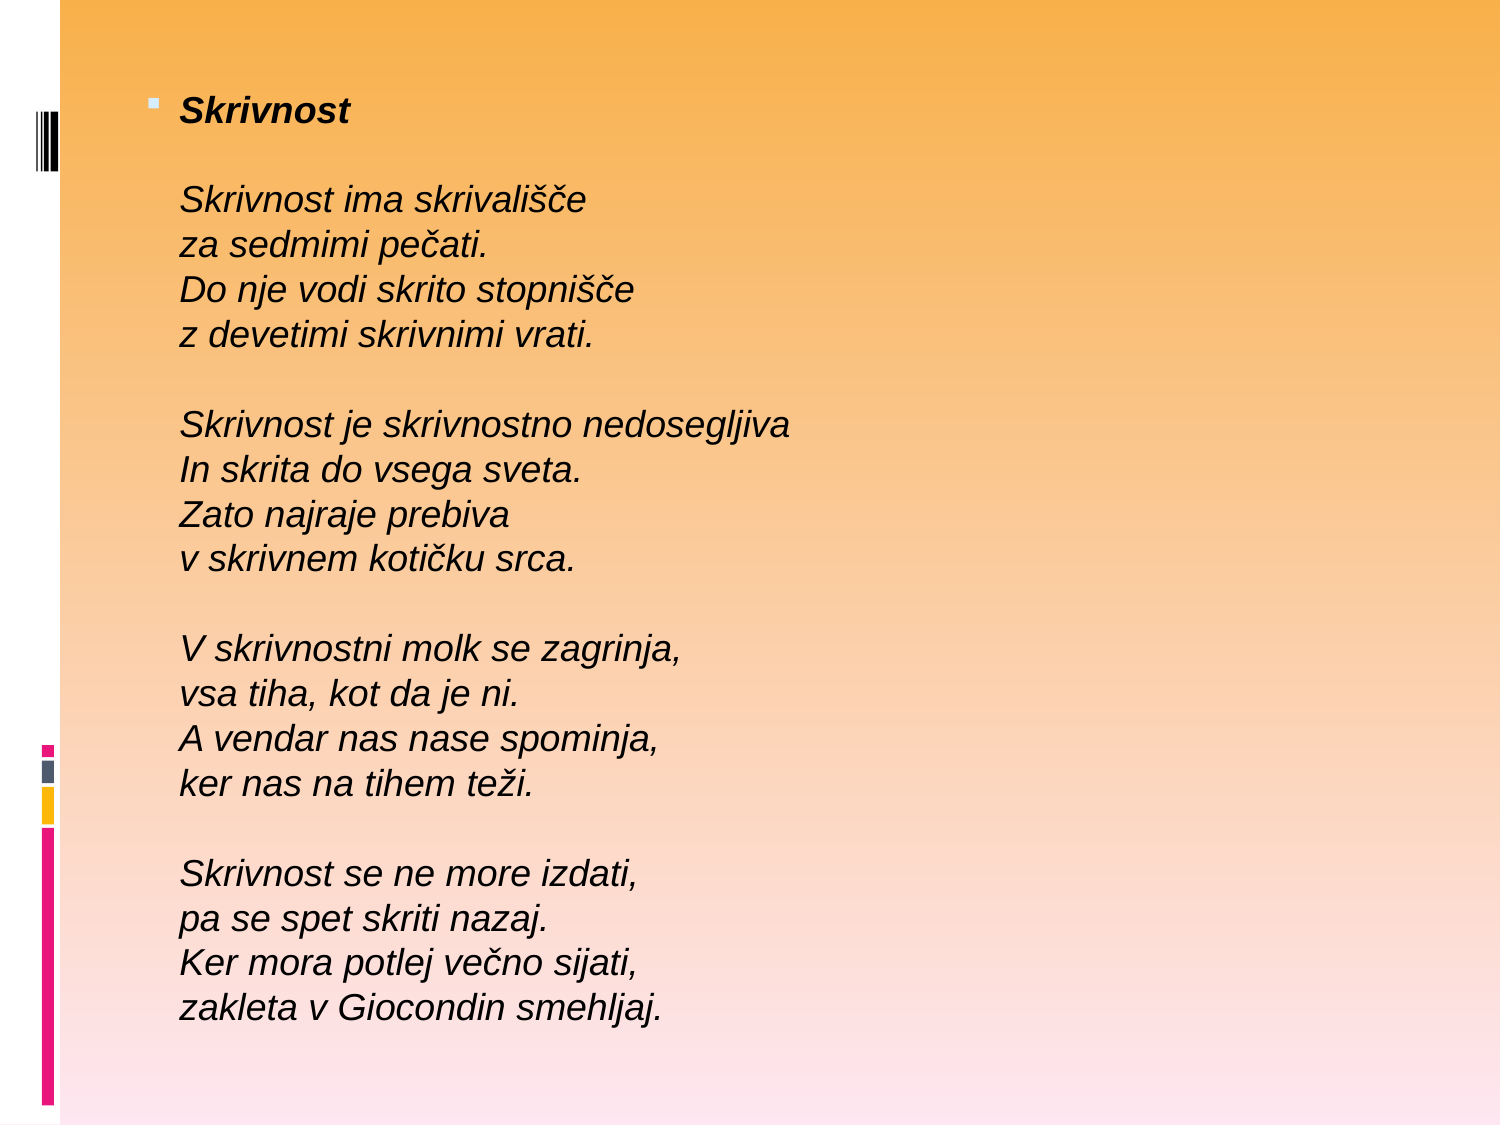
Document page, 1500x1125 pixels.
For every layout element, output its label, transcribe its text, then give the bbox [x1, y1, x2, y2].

list Skrivnost Skrivnost ima skrivališče za sedmimi pečati. Do nje vodi skrito stopnišče z devetimi skrivnimi vrati. Skrivnost je skrivnostno nedosegljiva In skrita do vsega sveta. Zato najraje prebiva v skrivnem kotičku srca. V skrivnostni molk se zagrinja, vsa tiha, kot da je ni. A vendar nas nase spominja, ker nas na tihem teži. Skrivnost se ne more izdati, pa se spet skriti nazaj. Ker mora potlej večno sijati, zakleta v Giocondin smehljaj. [123, 78, 1399, 1043]
